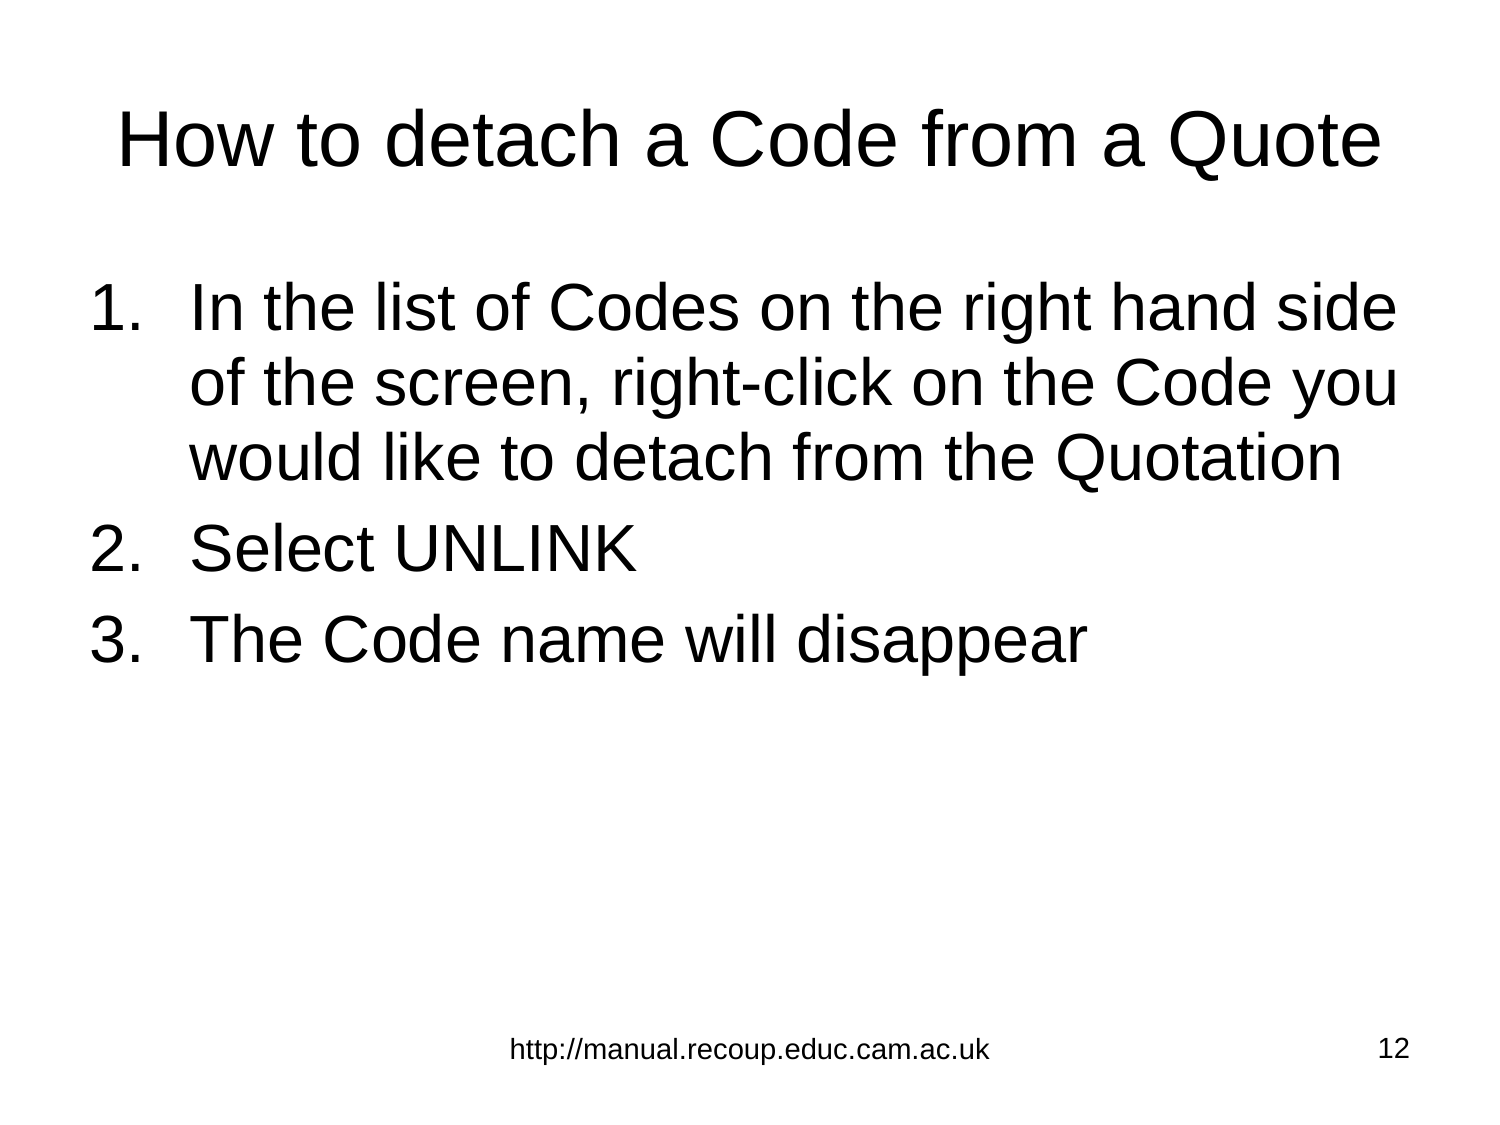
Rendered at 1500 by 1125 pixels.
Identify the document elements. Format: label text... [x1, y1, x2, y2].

list In the list of Codes on the right hand side of the screen, right-click on the Code you would like to detach from the Quotation Select UNLINK The Code name will disappear [75, 262, 1426, 1006]
title How to detach a Code from a Quote [75, 45, 1426, 233]
